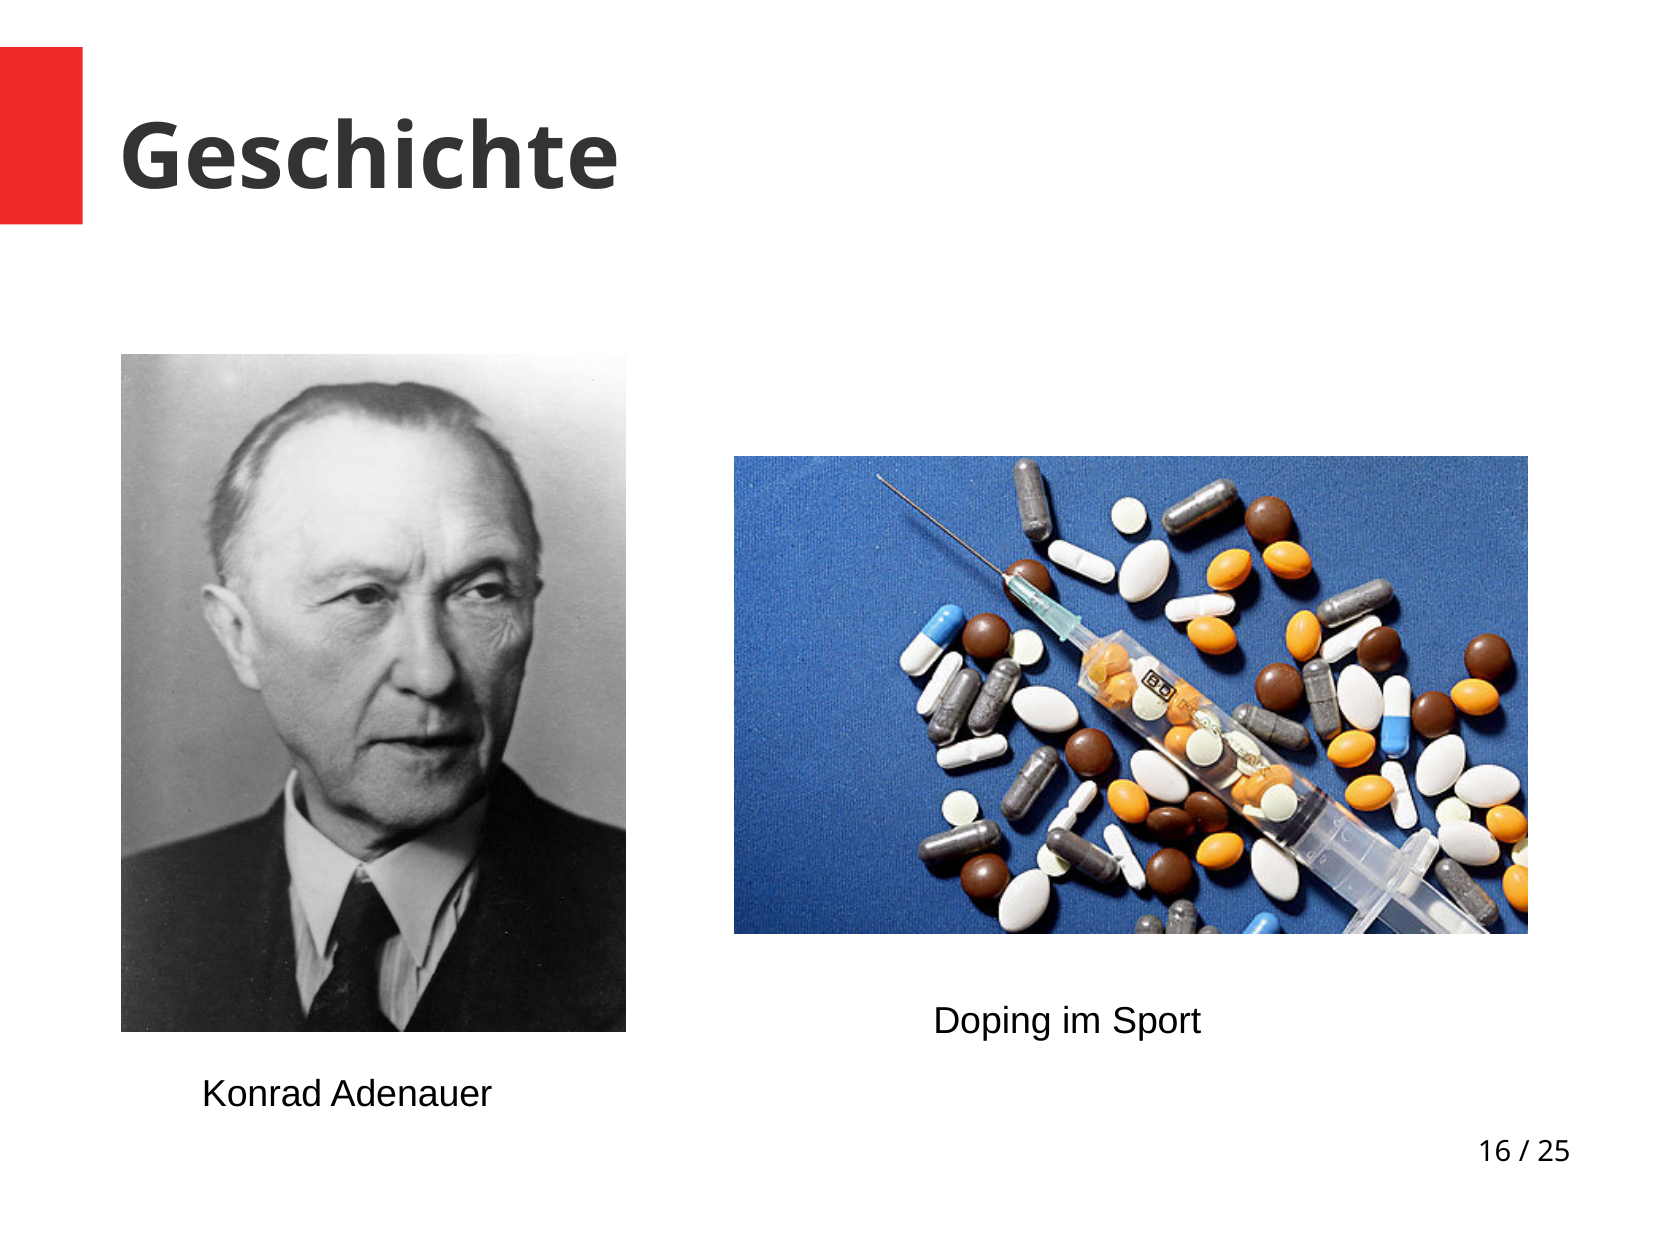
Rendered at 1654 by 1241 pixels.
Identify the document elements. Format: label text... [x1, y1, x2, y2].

title Geschichte [118, 49, 1571, 257]
picture [734, 456, 1528, 934]
picture [121, 354, 626, 1032]
text_box Doping im Sport [918, 992, 1217, 1049]
text_box Konrad Adenauer [187, 1065, 508, 1123]
